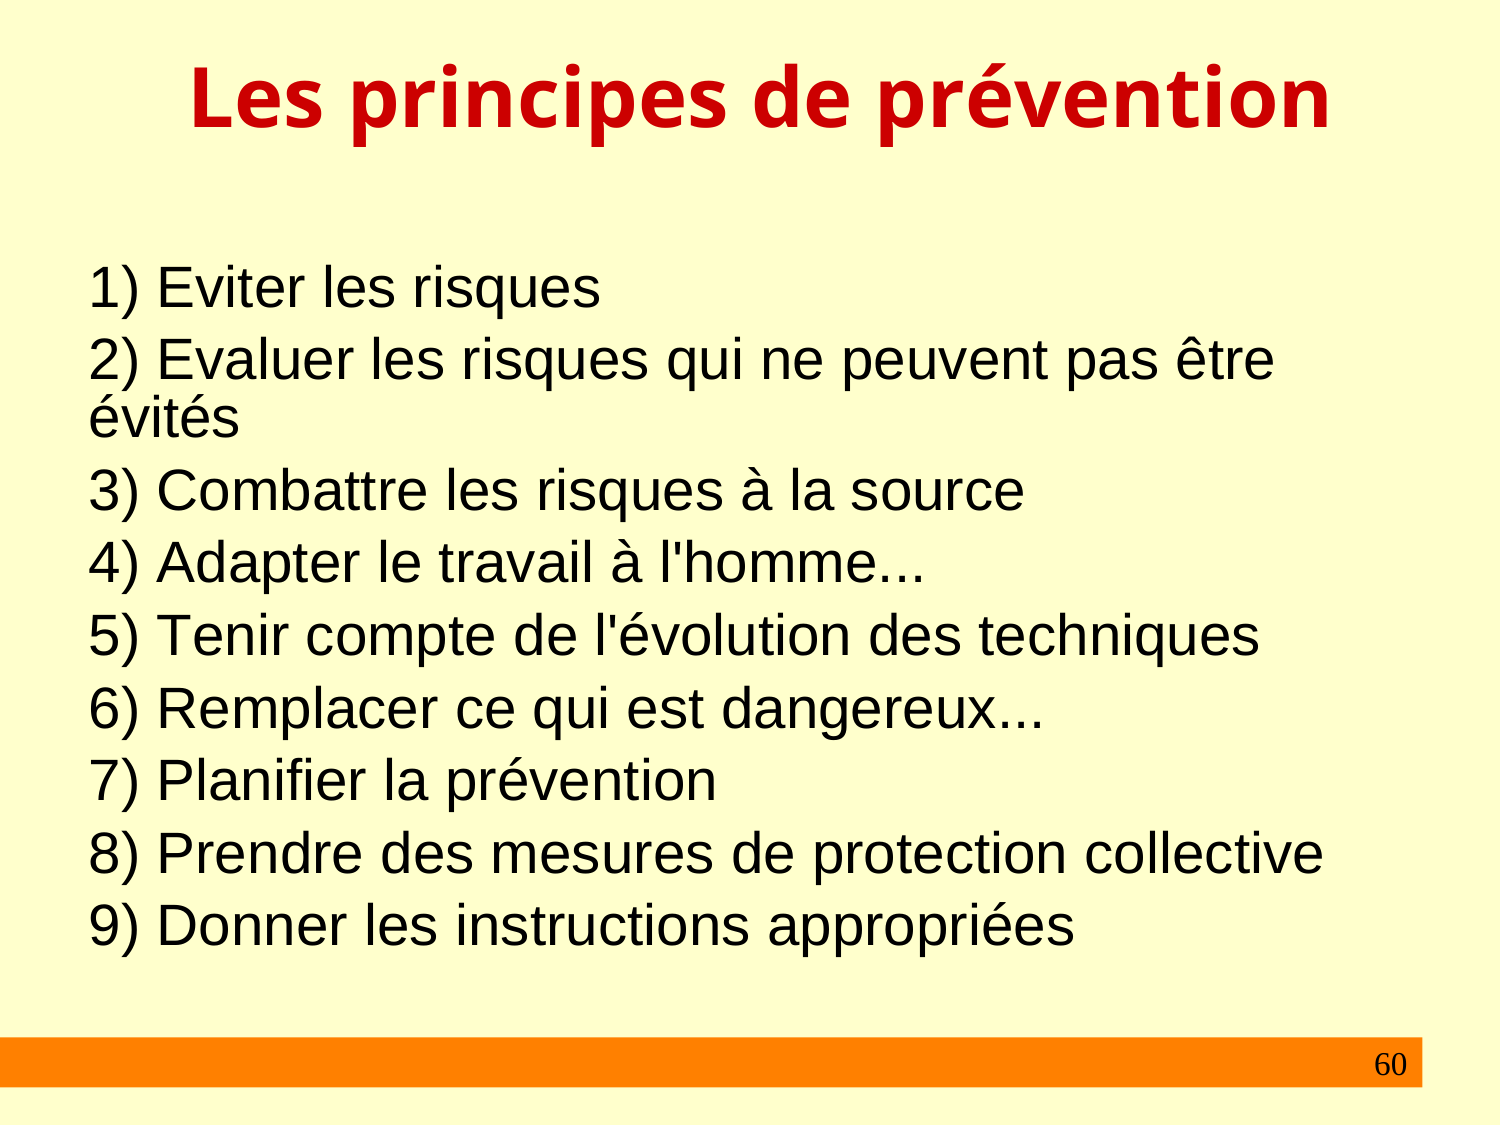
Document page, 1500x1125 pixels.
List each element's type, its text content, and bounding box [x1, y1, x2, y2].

title Les principes de prévention [88, 0, 1434, 209]
text_box <numéro> [0, 1037, 1423, 1088]
subtitle Eviter les risques Evaluer les risques qui ne peuvent pas être évités Combattre les risques à la source Adapter le travail à l'homme... Tenir compte de l'évolution des techniques Remplacer ce qui est dangereux... Planifier la prévention Prendre des mesures de protection collective Donner les instructions appropriées [88, 168, 1415, 965]
